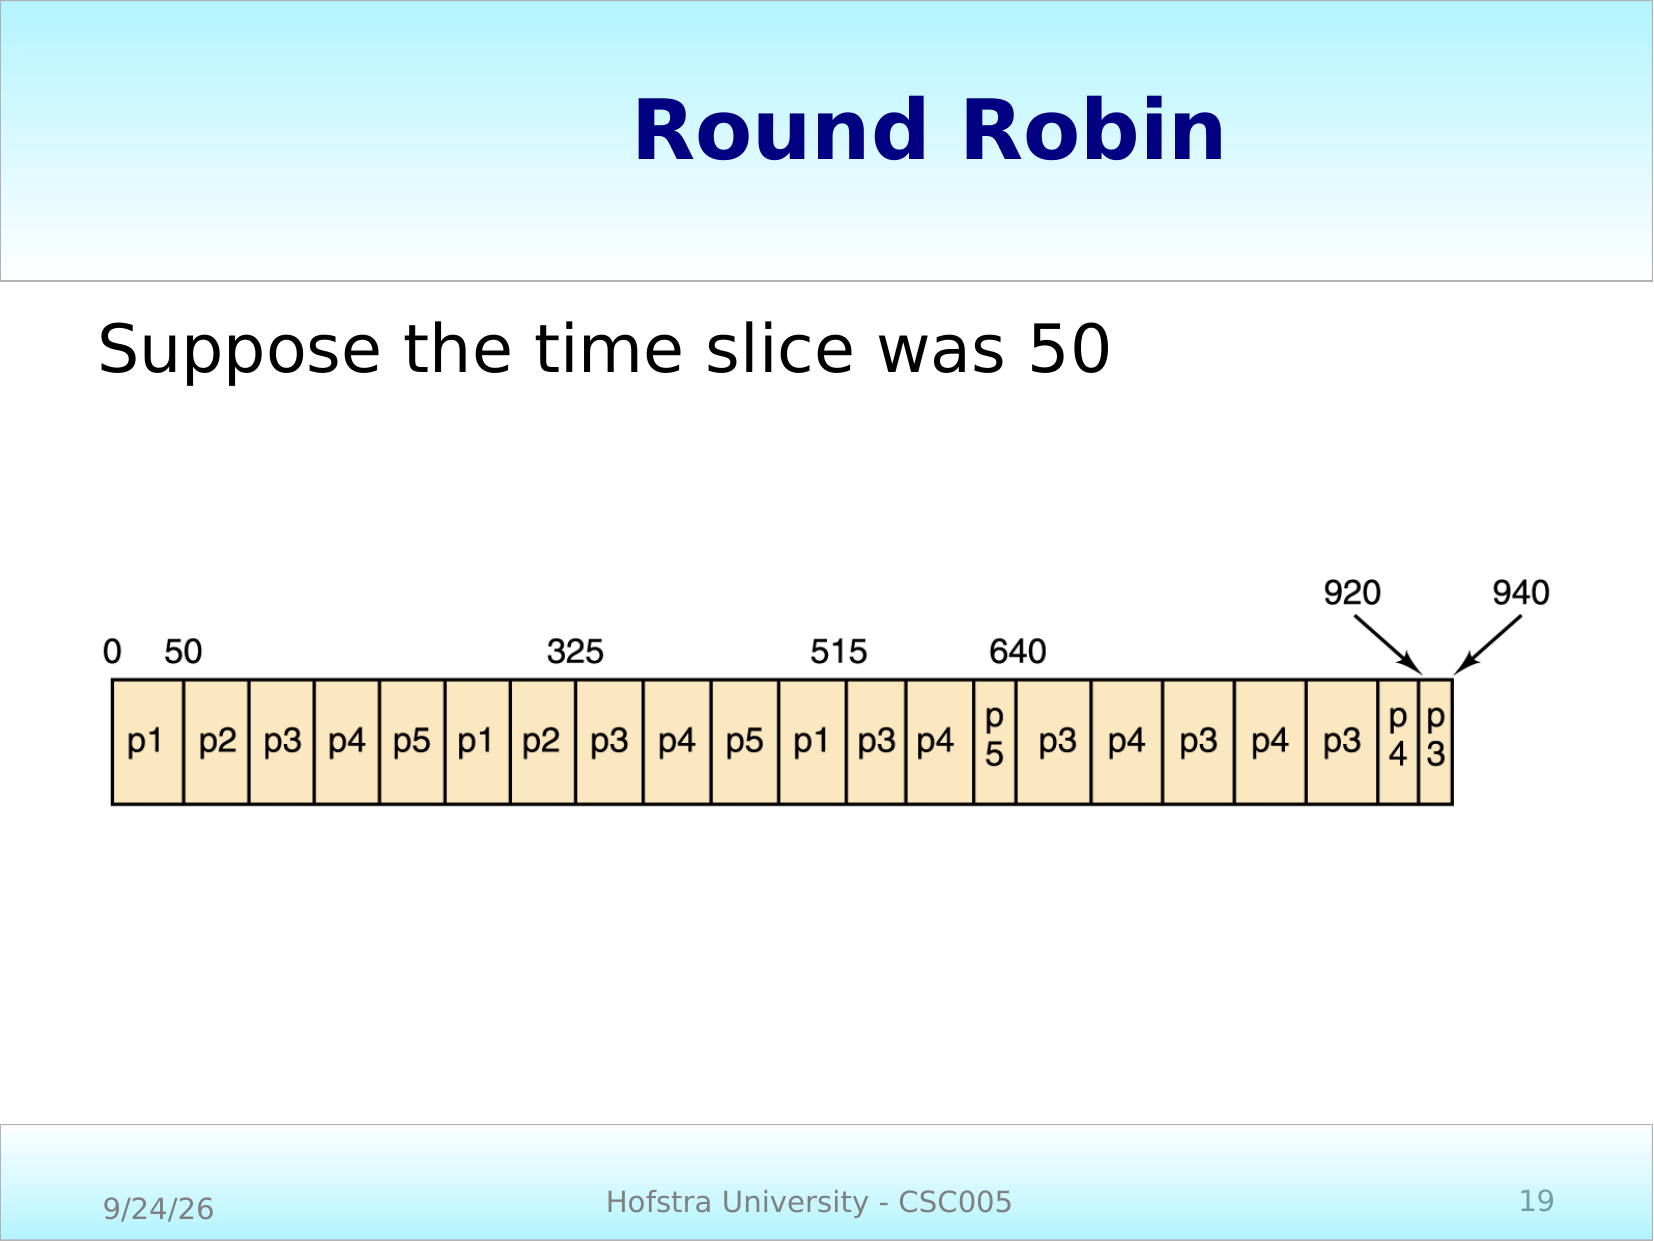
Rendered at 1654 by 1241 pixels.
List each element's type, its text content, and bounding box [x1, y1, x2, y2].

picture [82, 551, 1571, 828]
list Suppose the time slice was 50 [82, 303, 1571, 455]
title Round Robin [247, 27, 1612, 235]
